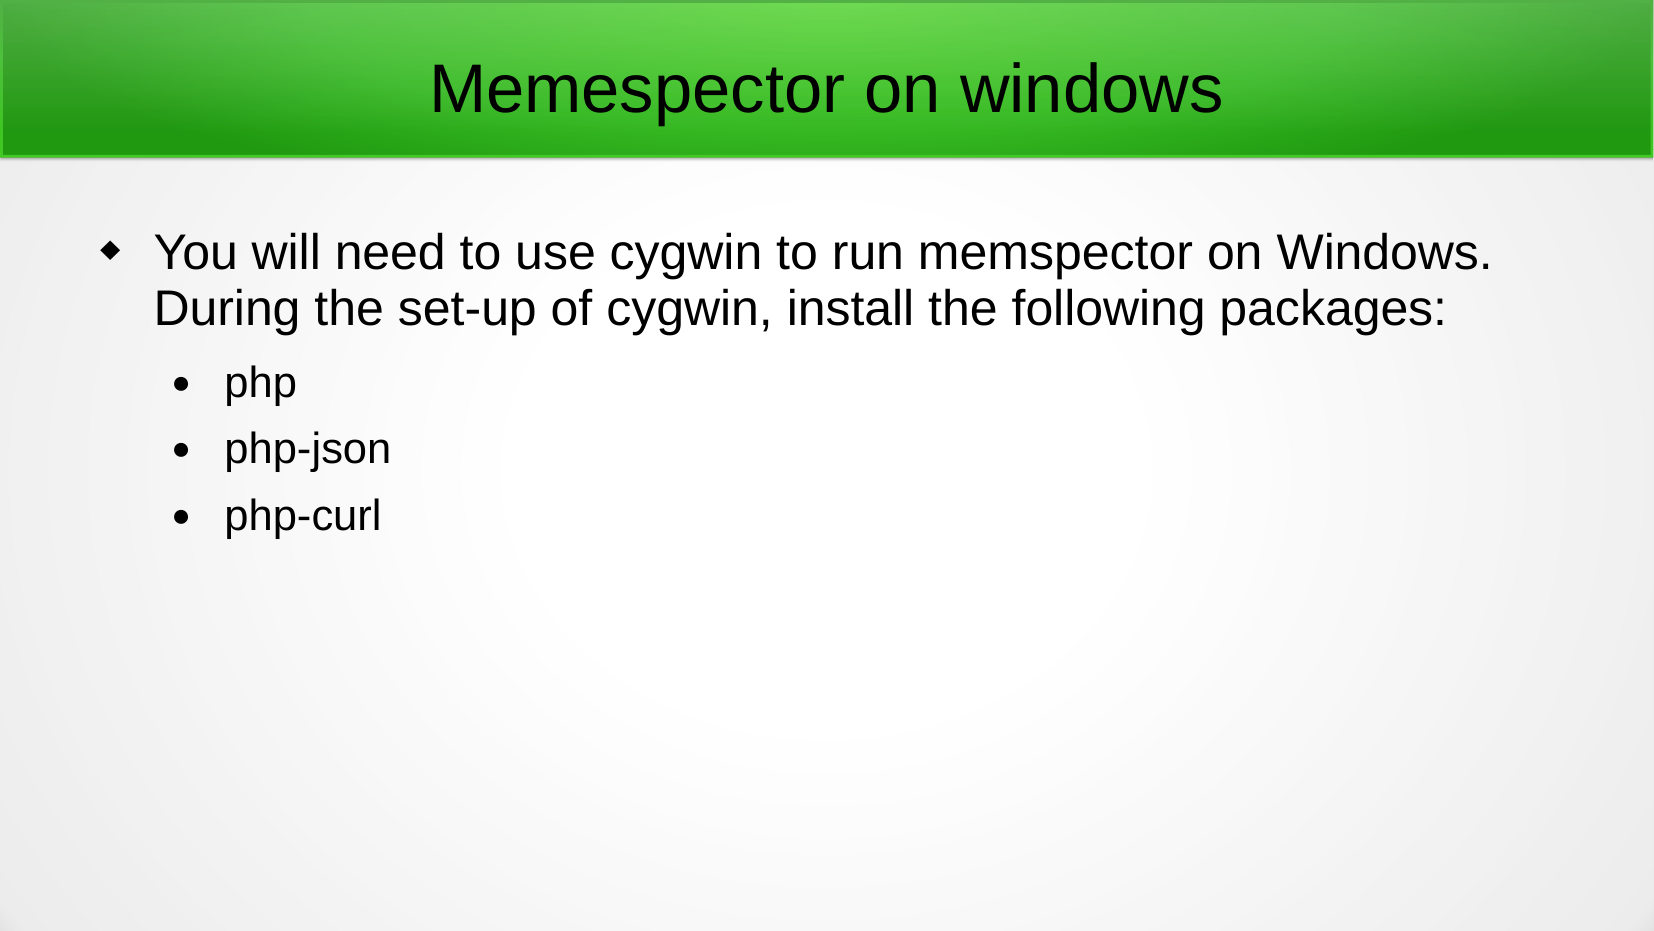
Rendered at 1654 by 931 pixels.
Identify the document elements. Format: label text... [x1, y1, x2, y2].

title Memespector on windows [82, 35, 1571, 142]
list You will need to use cygwin to run memspector on Windows. During the set-up of cygwin, install the following packages: php php-json php-curl [82, 224, 1571, 764]
